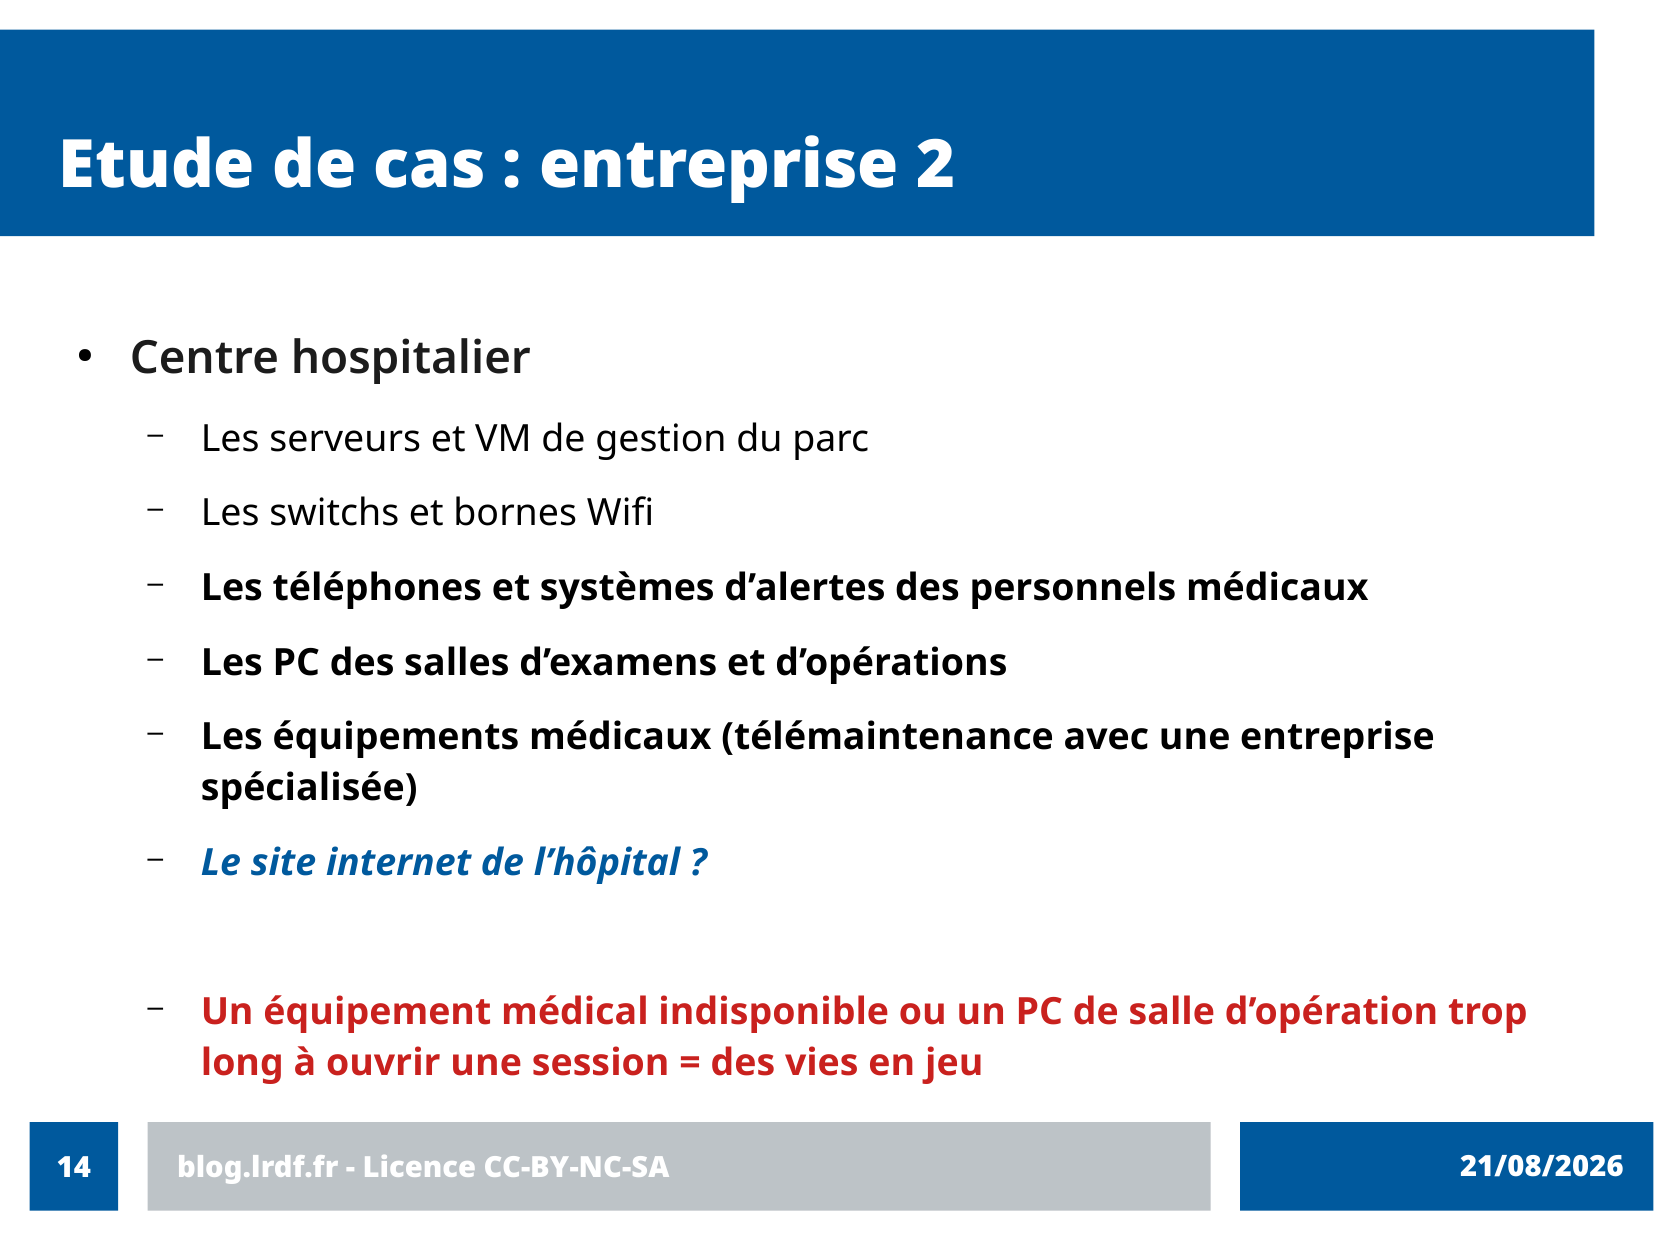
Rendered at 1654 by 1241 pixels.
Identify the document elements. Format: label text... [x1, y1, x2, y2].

list Centre hospitalier Les serveurs et VM de gestion du parc Les switchs et bornes Wifi Les téléphones et systèmes d’alertes des personnels médicaux Les PC des salles d’examens et d’opérations Les équipements médicaux (télémaintenance avec une entreprise spécialisée) Le site internet de l’hôpital ? Un équipement médical indisponible ou un PC de salle d’opération trop long à ouvrir une session = des vies en jeu [59, 324, 1565, 1093]
title Etude de cas : entreprise 2 [59, 59, 1595, 207]
